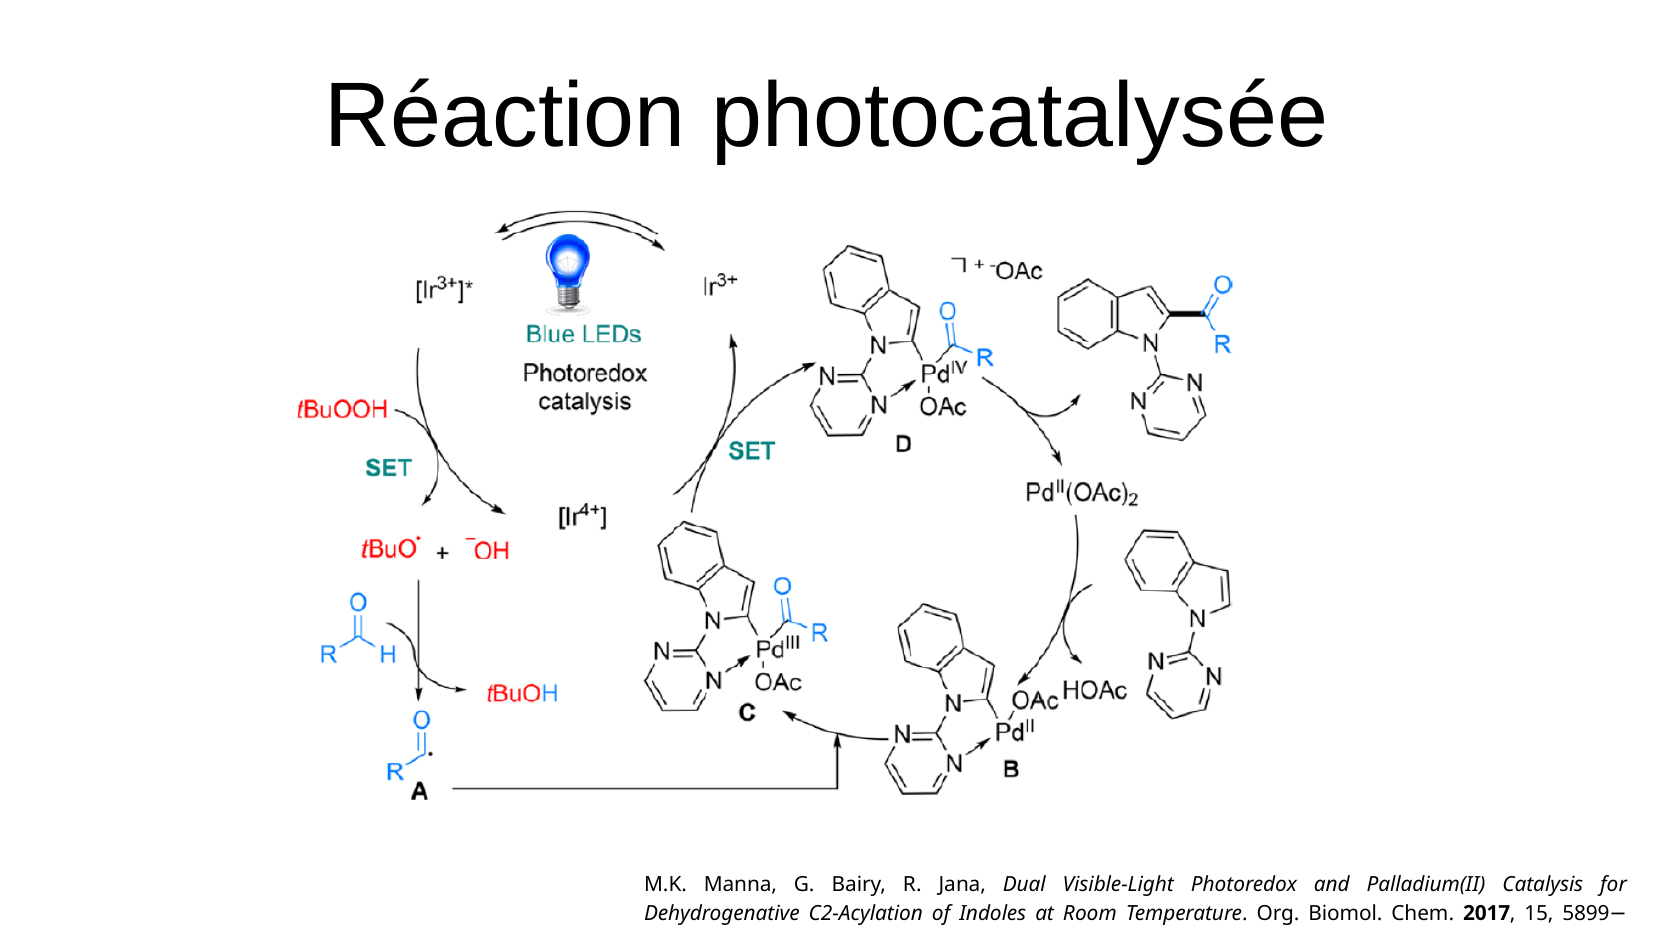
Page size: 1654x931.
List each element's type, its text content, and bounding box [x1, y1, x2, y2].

text_box M.K. Manna, G. Bairy, R. Jana, Dual Visible-Light Photoredox and Palladium(II) Catalysis for Dehydrogenative C2-Acylation of Indoles at Room Temperature. Org. Biomol. Chem. 2017, 15, 5899− 5903 [629, 862, 1642, 924]
picture [271, 188, 1364, 827]
title Réaction photocatalysée [82, 37, 1571, 193]
